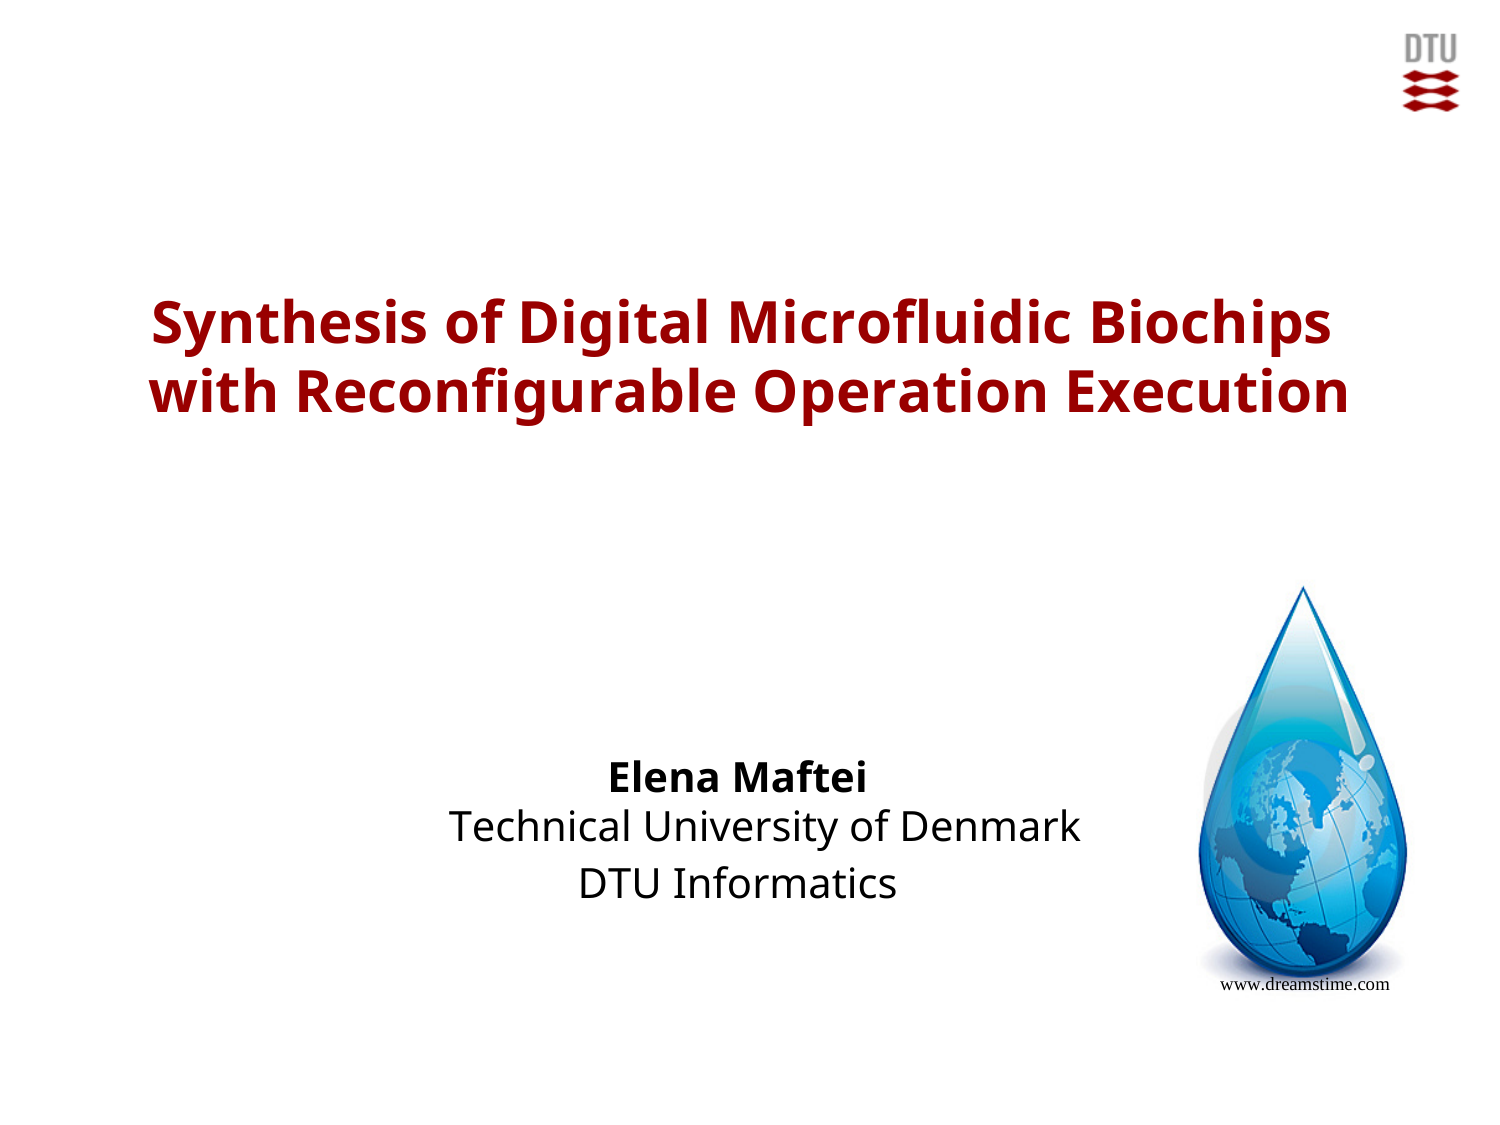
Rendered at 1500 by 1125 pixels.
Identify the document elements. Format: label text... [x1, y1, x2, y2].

text_box www.dreamstime.com [1205, 965, 1480, 1003]
title Synthesis of Digital Microfluidic Biochips with Reconfigurable Operation Execution [56, 201, 1444, 514]
picture [1117, 544, 1489, 1020]
picture [1381, 3, 1496, 130]
subtitle Elena Maftei Technical University of Denmark DTU Informatics [99, 745, 1117, 916]
